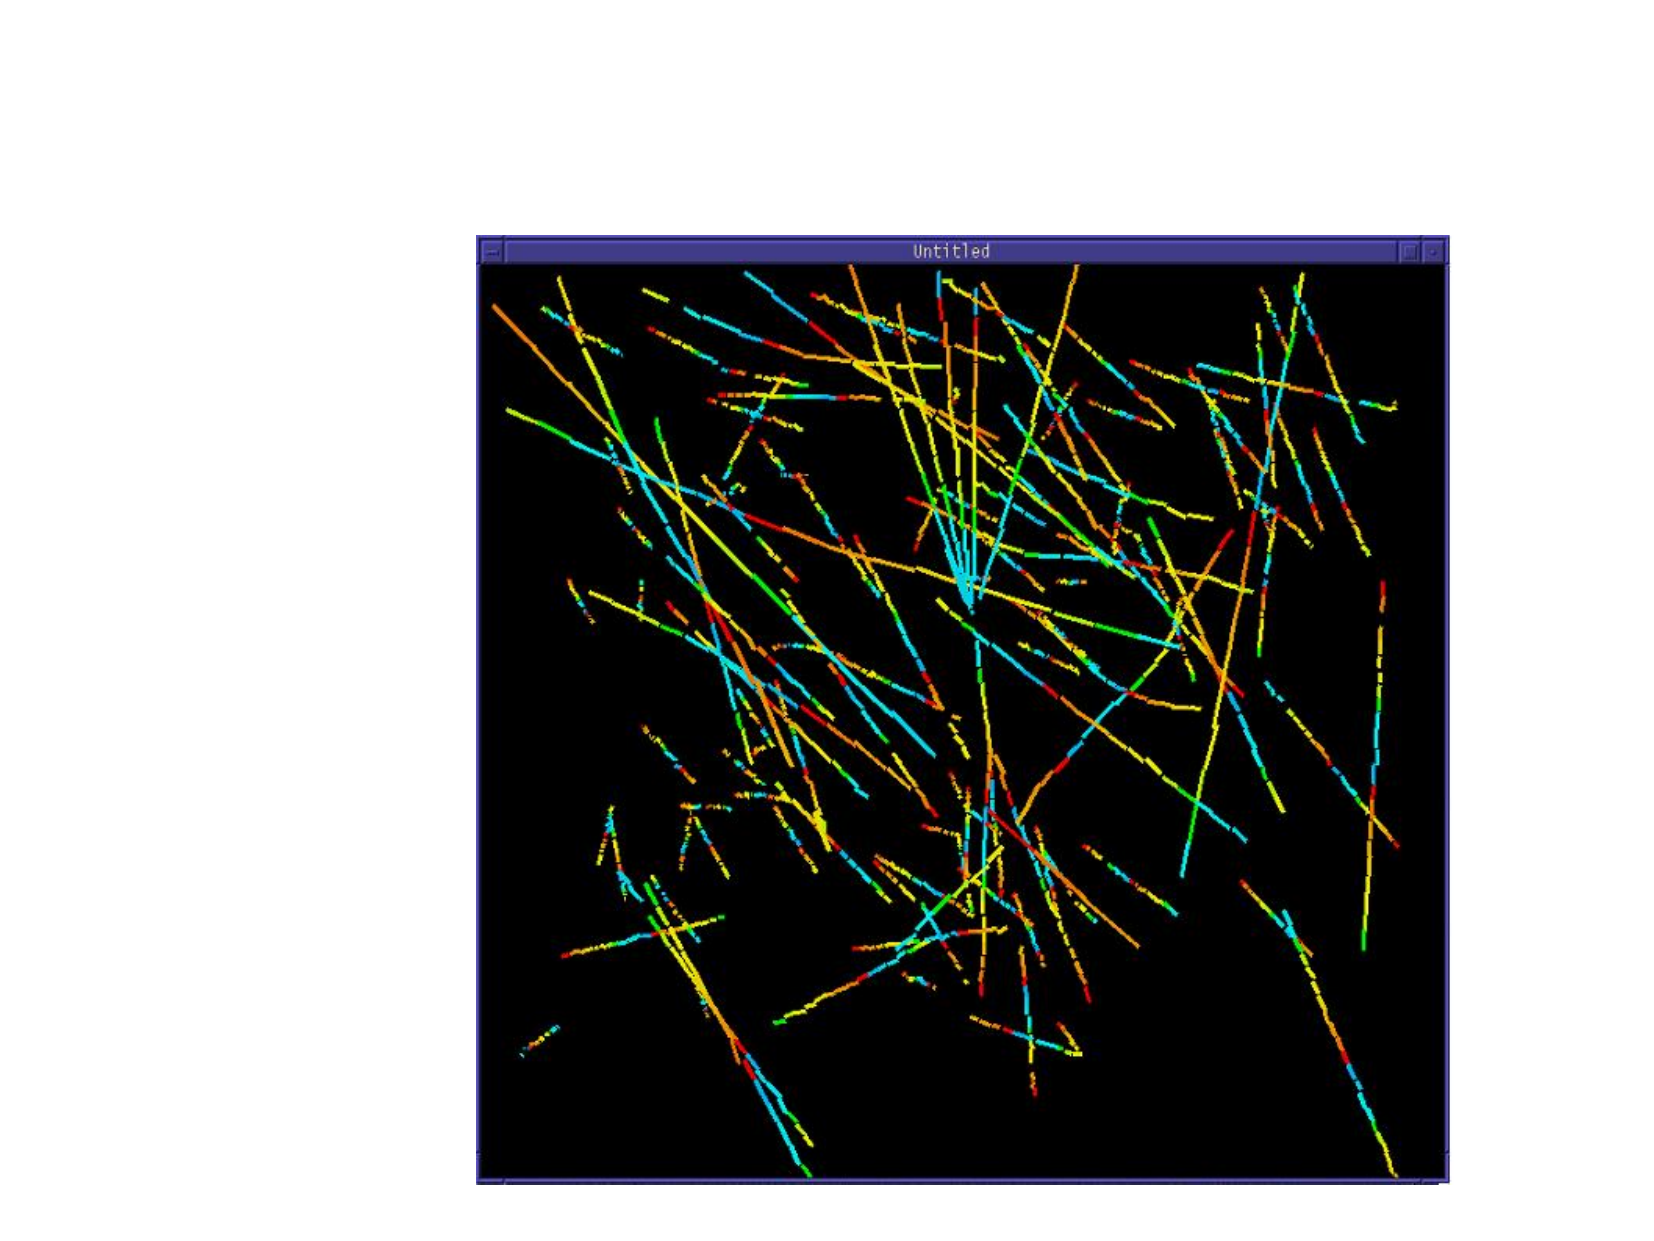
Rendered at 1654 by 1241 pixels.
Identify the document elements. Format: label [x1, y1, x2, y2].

picture [476, 235, 1654, 1185]
